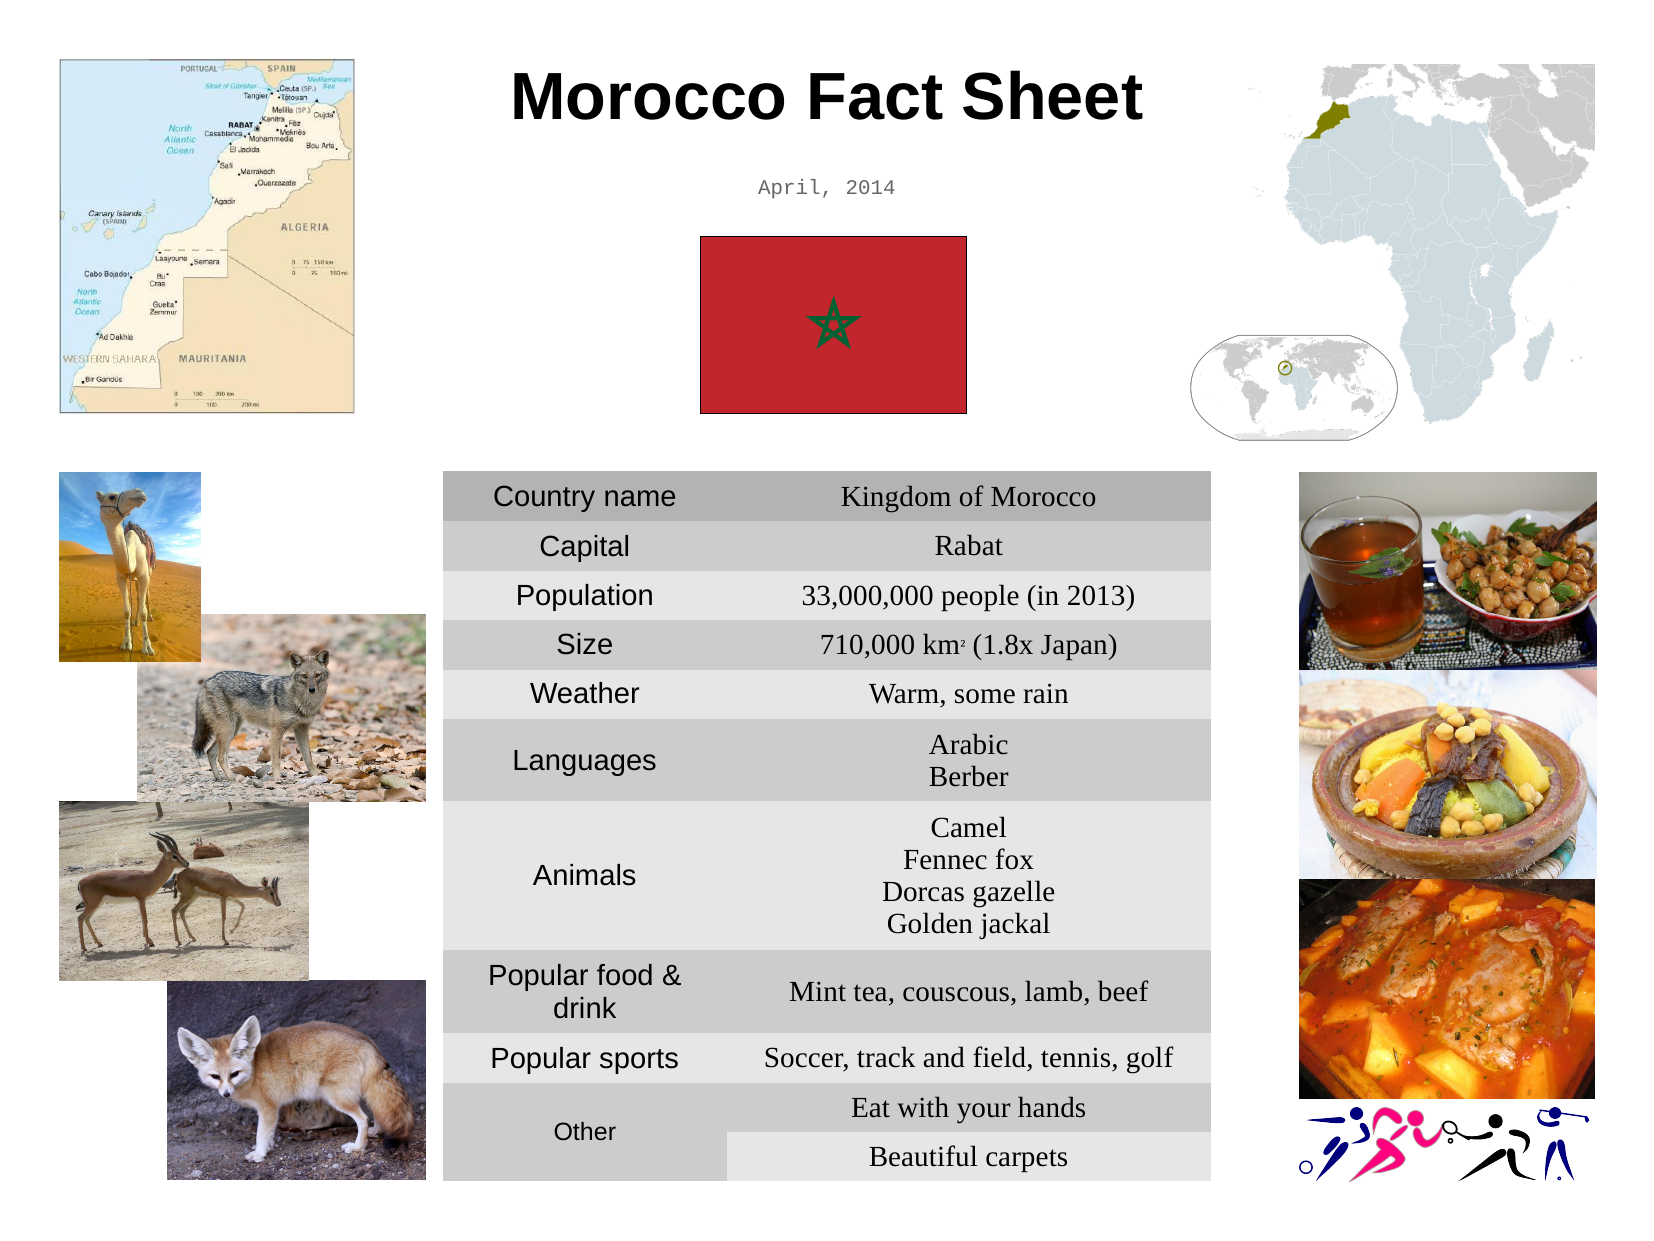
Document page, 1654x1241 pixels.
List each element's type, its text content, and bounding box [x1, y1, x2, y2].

table_cell Languages [443, 719, 727, 801]
table_cell Warm, some rain [727, 670, 1211, 719]
table_cell 710,000 km² (1.8x Japan) [727, 620, 1211, 670]
table_cell Popular sports [443, 1033, 727, 1083]
table_cell Soccer, track and field, tennis, golf [727, 1033, 1211, 1083]
table_cell Camel Fennec fox Dorcas gazelle Golden jackal [727, 801, 1211, 950]
table_header Country name [443, 471, 727, 521]
table_header Kingdom of Morocco [727, 471, 1211, 521]
table_cell 33,000,000 people (in 2013) [727, 571, 1211, 620]
table_cell Popular food & drink [443, 950, 727, 1033]
picture [700, 236, 967, 414]
picture [1537, 1107, 1589, 1182]
picture [59, 58, 355, 414]
table_cell Size [443, 620, 727, 670]
text_box April, 2014 [743, 129, 911, 236]
table_cell Other [443, 1083, 727, 1181]
table_cell Arabic Berber [727, 719, 1211, 801]
table_cell Weather [443, 670, 727, 719]
table_cell Mint tea, couscous, lamb, beef [727, 950, 1211, 1033]
table_cell Eat with your hands [727, 1083, 1211, 1132]
picture [1181, 64, 1595, 449]
picture [59, 472, 426, 1180]
picture [1299, 472, 1597, 1099]
table_cell Animals [443, 801, 727, 950]
title Morocco Fact Sheet [509, 59, 1145, 134]
table_cell Population [443, 571, 727, 620]
table_cell Rabat [727, 521, 1211, 571]
picture [1299, 1107, 1536, 1182]
table_cell Capital [443, 521, 727, 571]
table_cell Beautiful carpets [727, 1132, 1211, 1181]
